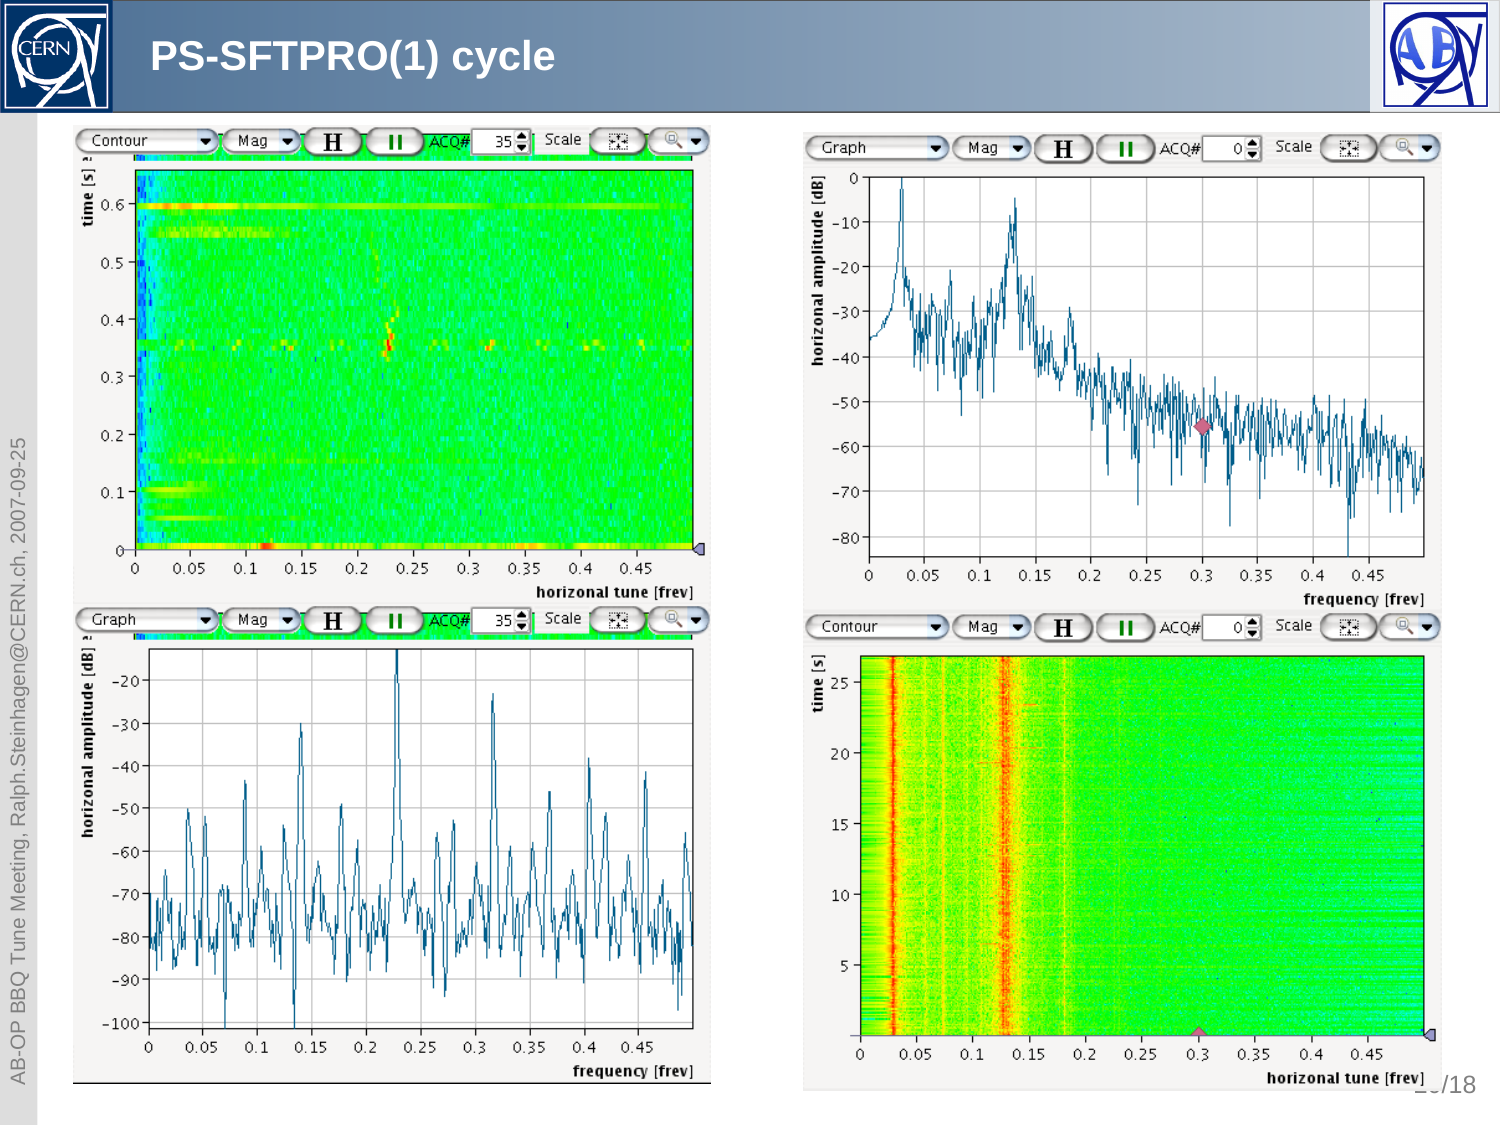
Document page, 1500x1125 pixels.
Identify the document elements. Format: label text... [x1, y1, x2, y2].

picture [0, 0, 113, 113]
title PS-SFTPRO(1) cycle [150, 7, 1201, 106]
picture [803, 132, 1442, 1091]
picture [1382, 1, 1489, 108]
picture [73, 125, 711, 1084]
